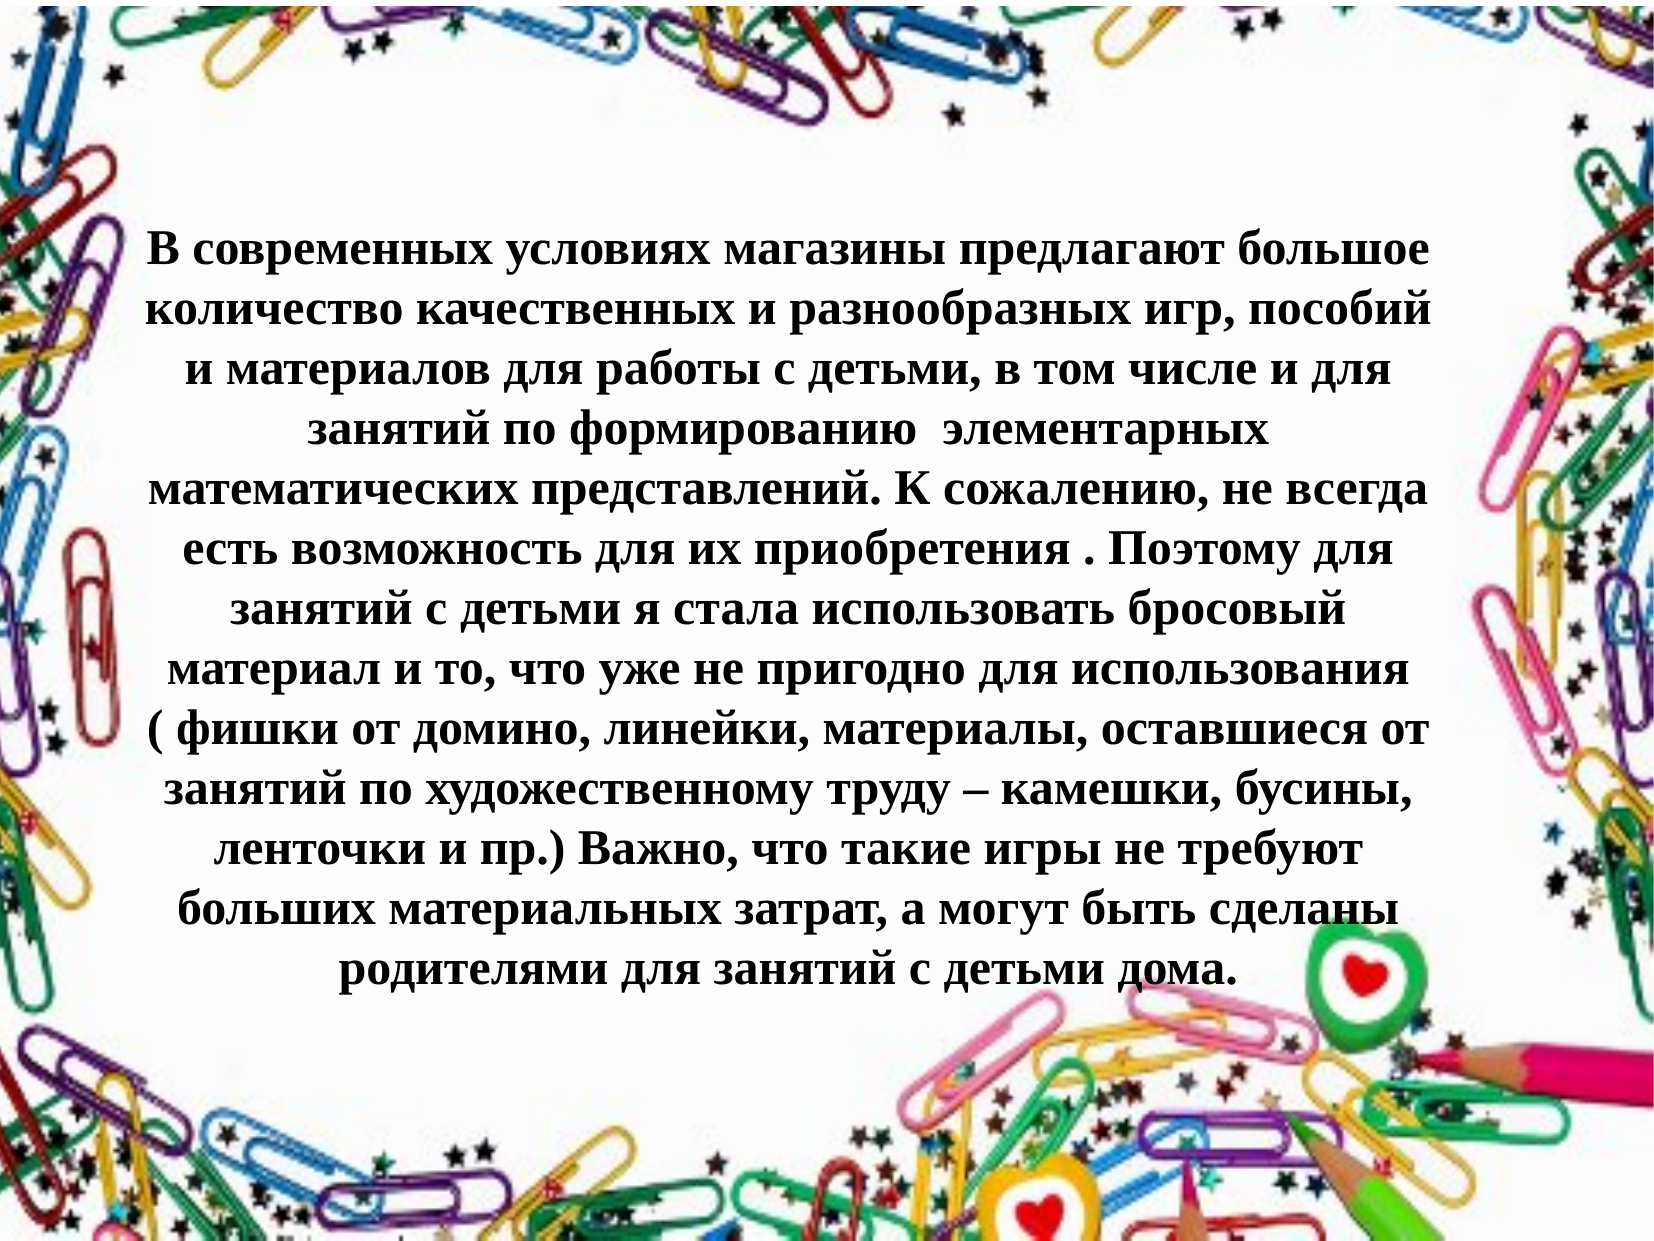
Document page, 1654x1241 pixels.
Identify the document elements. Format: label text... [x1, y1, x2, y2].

picture [0, 6, 1654, 1241]
text_box В современных условиях магазины предлагают большое количество качественных и разнообразных игр, пособий и материалов для работы с детьми, в том числе и для занятий по формированию элементарных математических представлений. К сожалению, не всегда есть возможность для их приобретения . Поэтому для занятий с детьми я стала использовать бросовый материал и то, что уже не пригодно для использования ( фишки от домино, линейки, материалы, оставшиеся от занятий по художественному труду – камешки, бусины, ленточки и пр.) Важно, что такие игры не требуют больших материальных затрат, а могут быть сделаны родителями для занятий с детьми дома. [129, 206, 1453, 1070]
